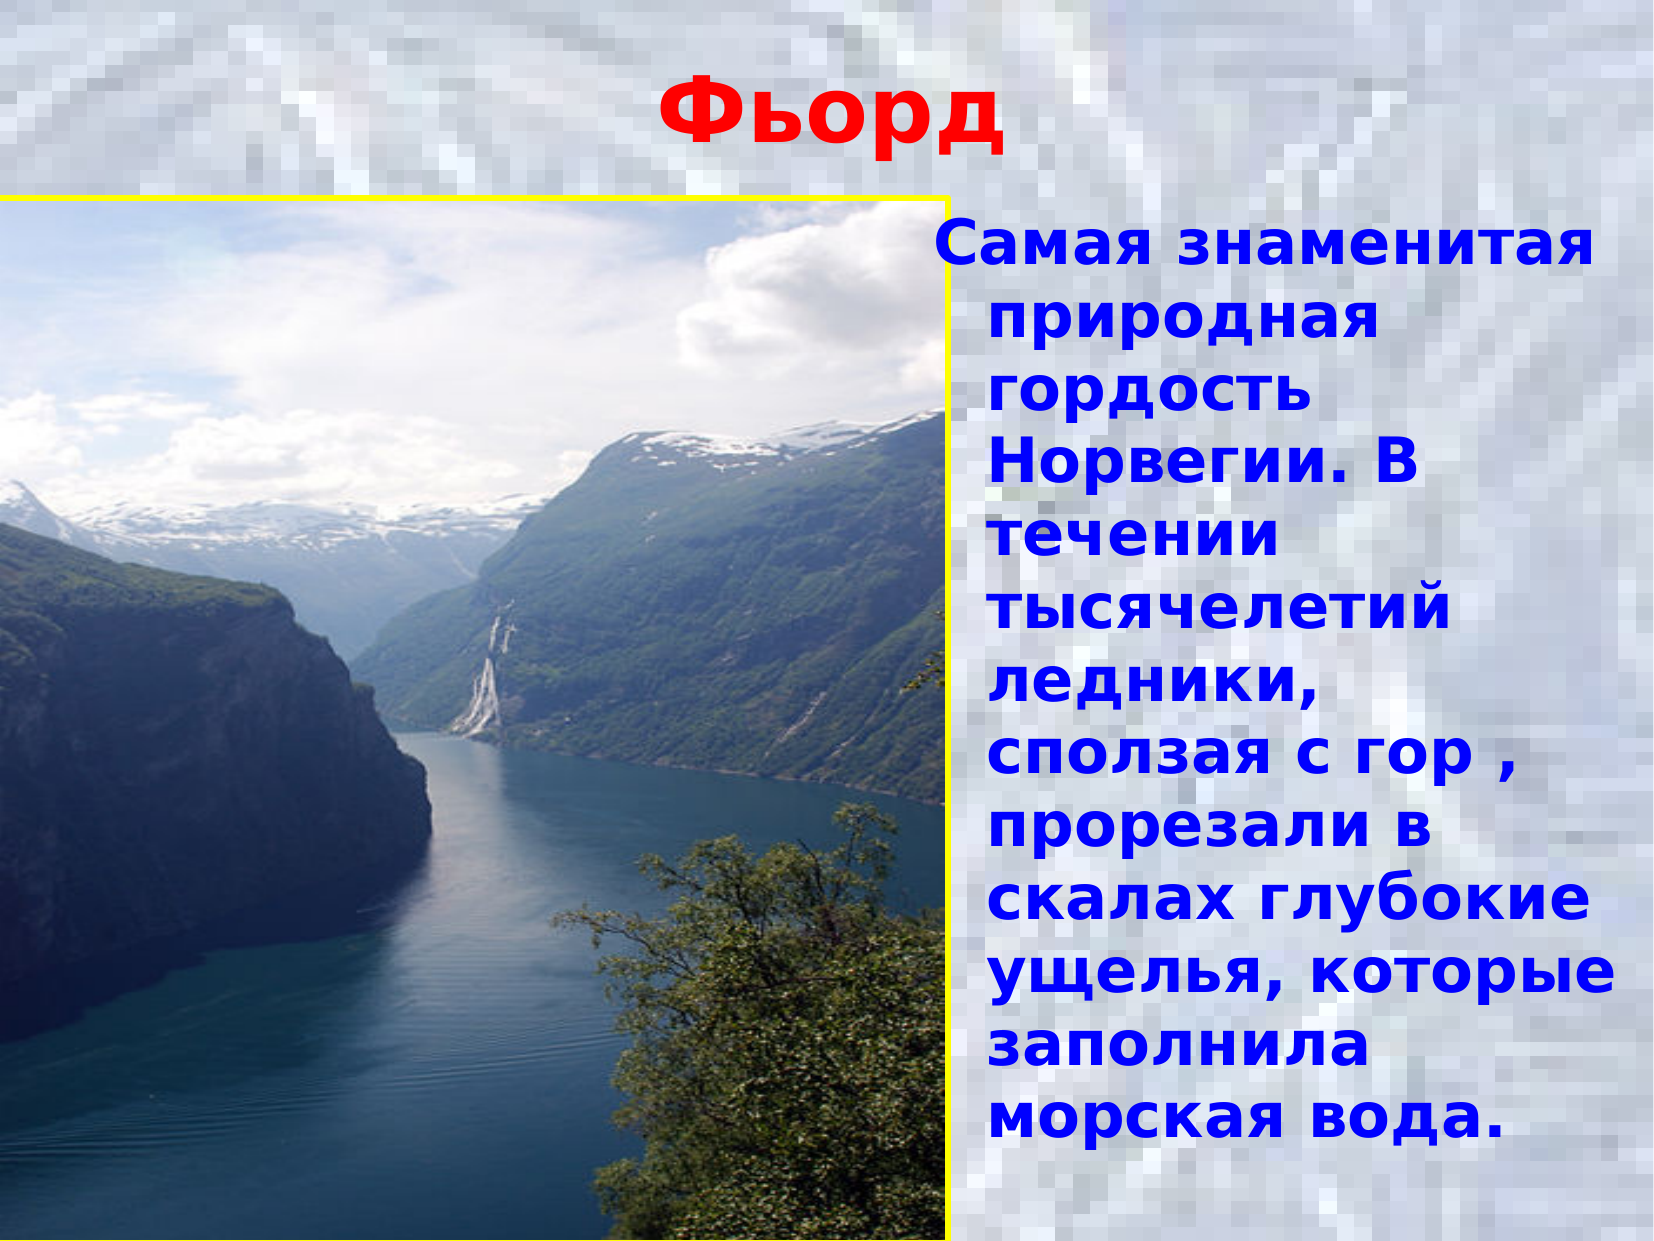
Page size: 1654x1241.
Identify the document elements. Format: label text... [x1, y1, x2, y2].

picture [0, 0, 1654, 1241]
title Фьорд [88, 14, 1577, 206]
picture [0, 200, 945, 1241]
text_box Самая знаменитая природная гордость Норвегии. В течении тысячелетий ледники, сползая с гор , прорезали в скалах глубокие ущелья, которые заполнила морская вода. [915, 206, 1625, 1241]
